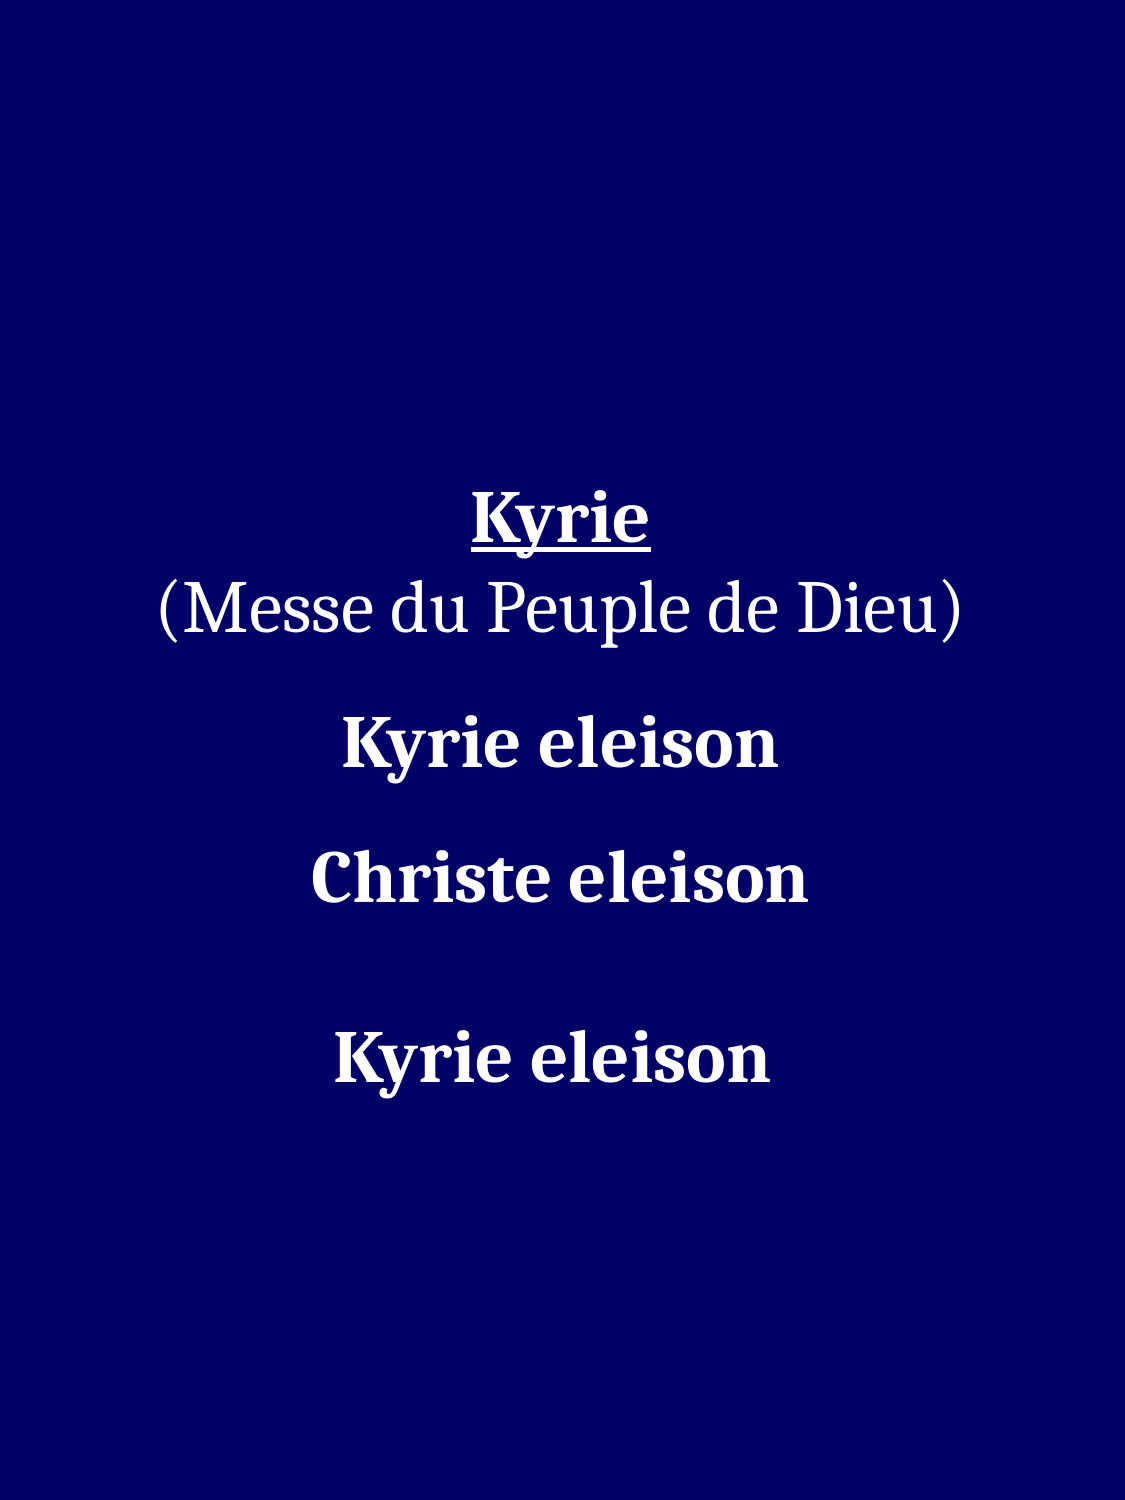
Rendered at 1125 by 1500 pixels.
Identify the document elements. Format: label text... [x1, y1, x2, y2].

text_box Kyrie (Messe du Peuple de Dieu) Kyrie eleison Christe eleison Kyrie eleison [47, 348, 1075, 1397]
